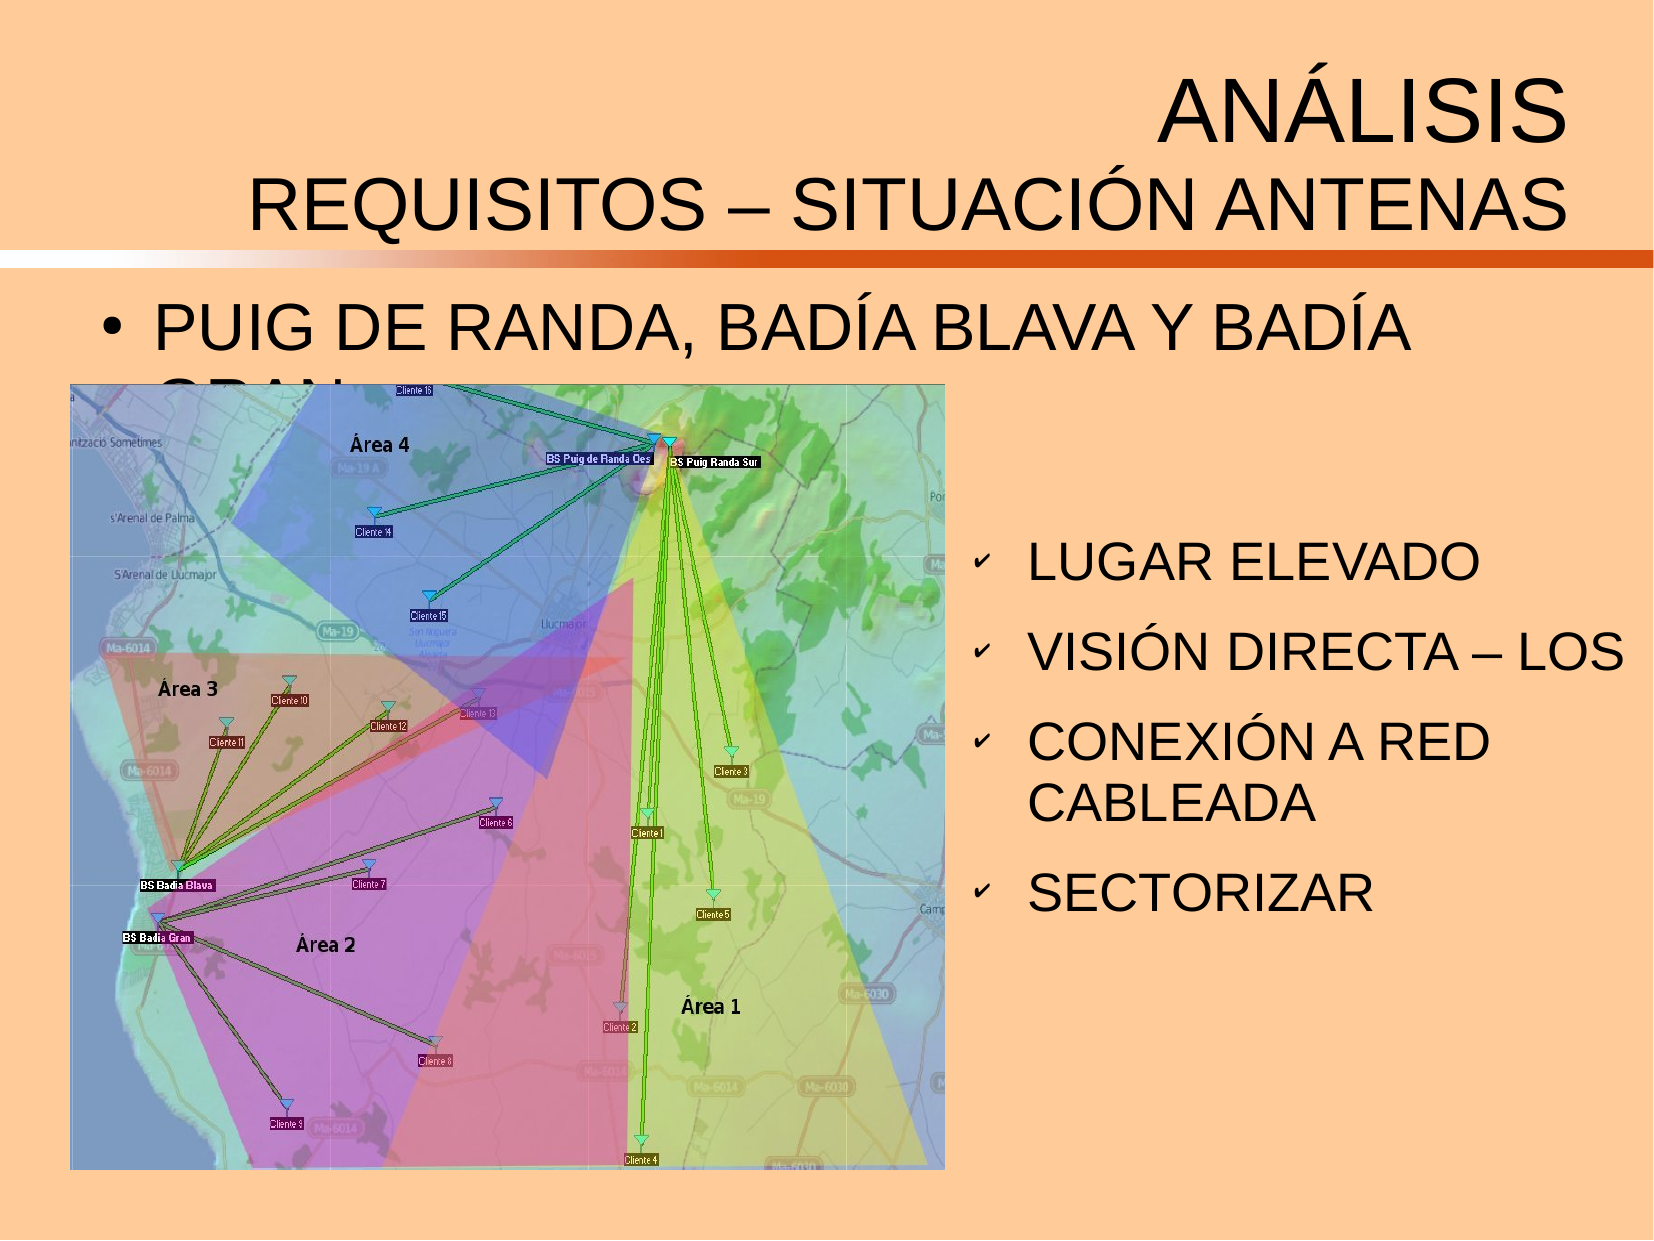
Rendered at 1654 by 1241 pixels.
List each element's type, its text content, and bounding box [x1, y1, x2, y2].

title ANÁLISIS REQUISITOS – SITUACIÓN ANTENAS [82, 49, 1571, 250]
picture [0, 250, 1654, 268]
list LUGAR ELEVADO VISIÓN DIRECTA – LOS CONEXIÓN A RED CABLEADA SECTORIZAR [956, 531, 1642, 974]
picture [70, 384, 945, 1170]
list PUIG DE RANDA, BADÍA BLAVA Y BADÍA GRAN [82, 290, 1619, 414]
